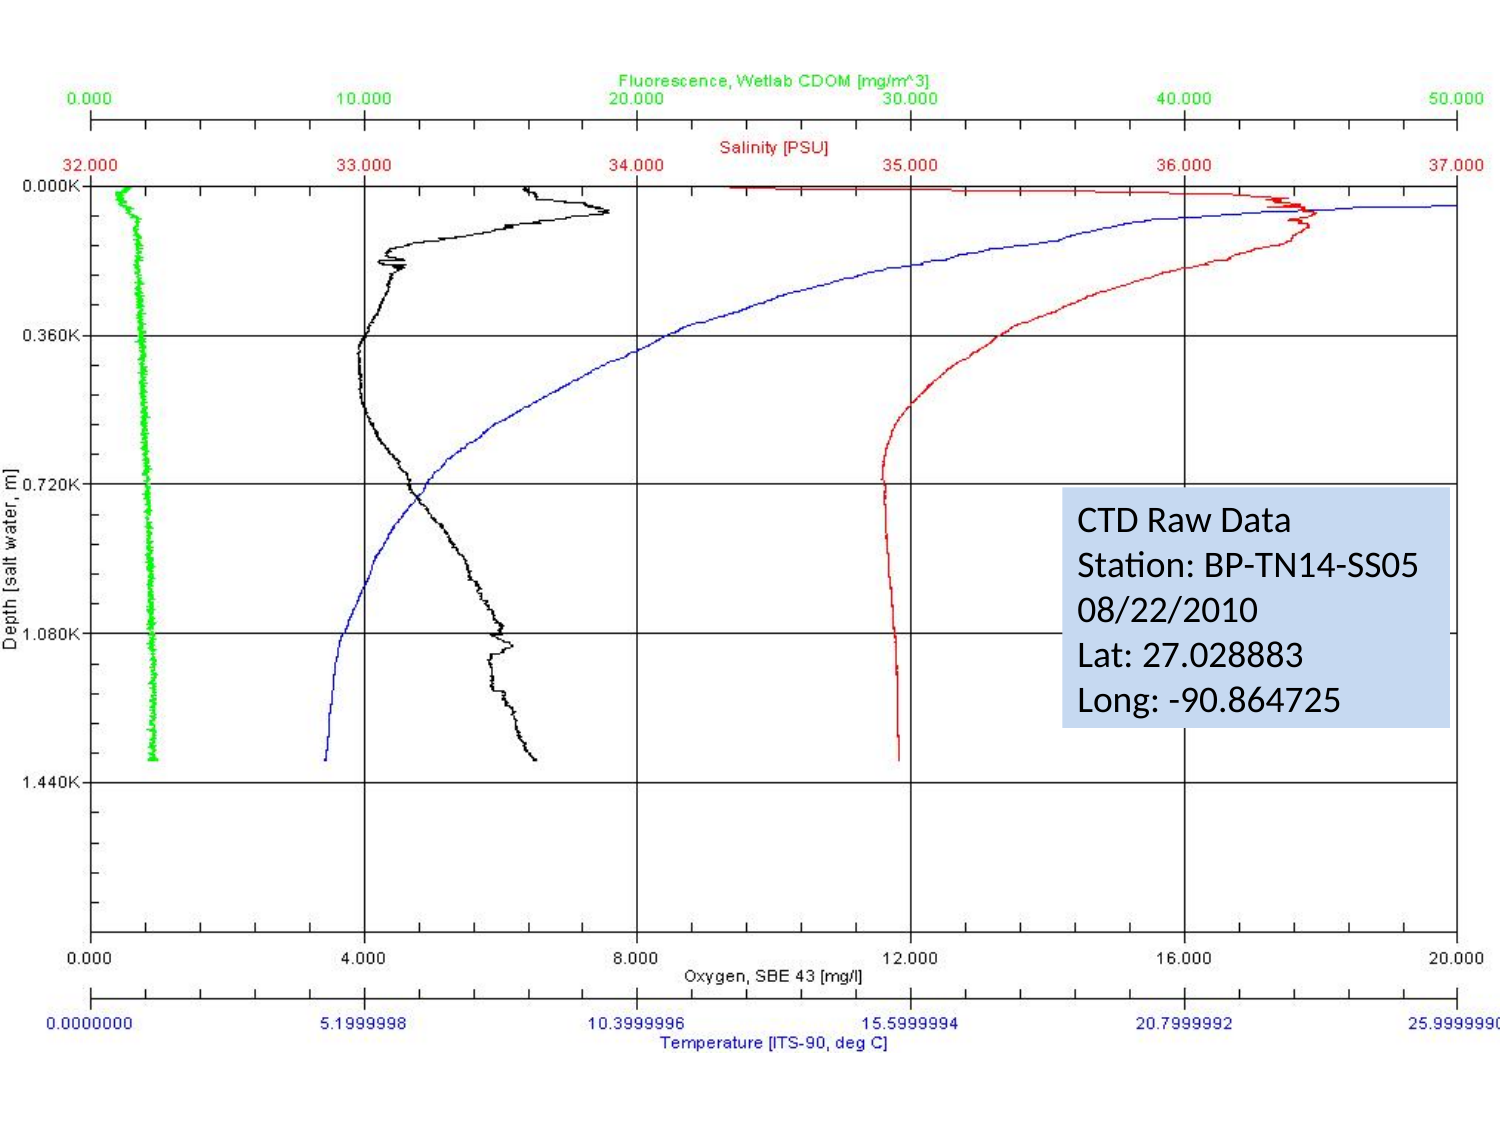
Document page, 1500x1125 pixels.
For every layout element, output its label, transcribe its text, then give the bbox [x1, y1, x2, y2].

text_box CTD Raw Data Station: BP-TN14-SS05 08/22/2010 Lat: 27.028883 Long: -90.864725 [1062, 487, 1450, 728]
picture [0, 72, 1500, 1053]
